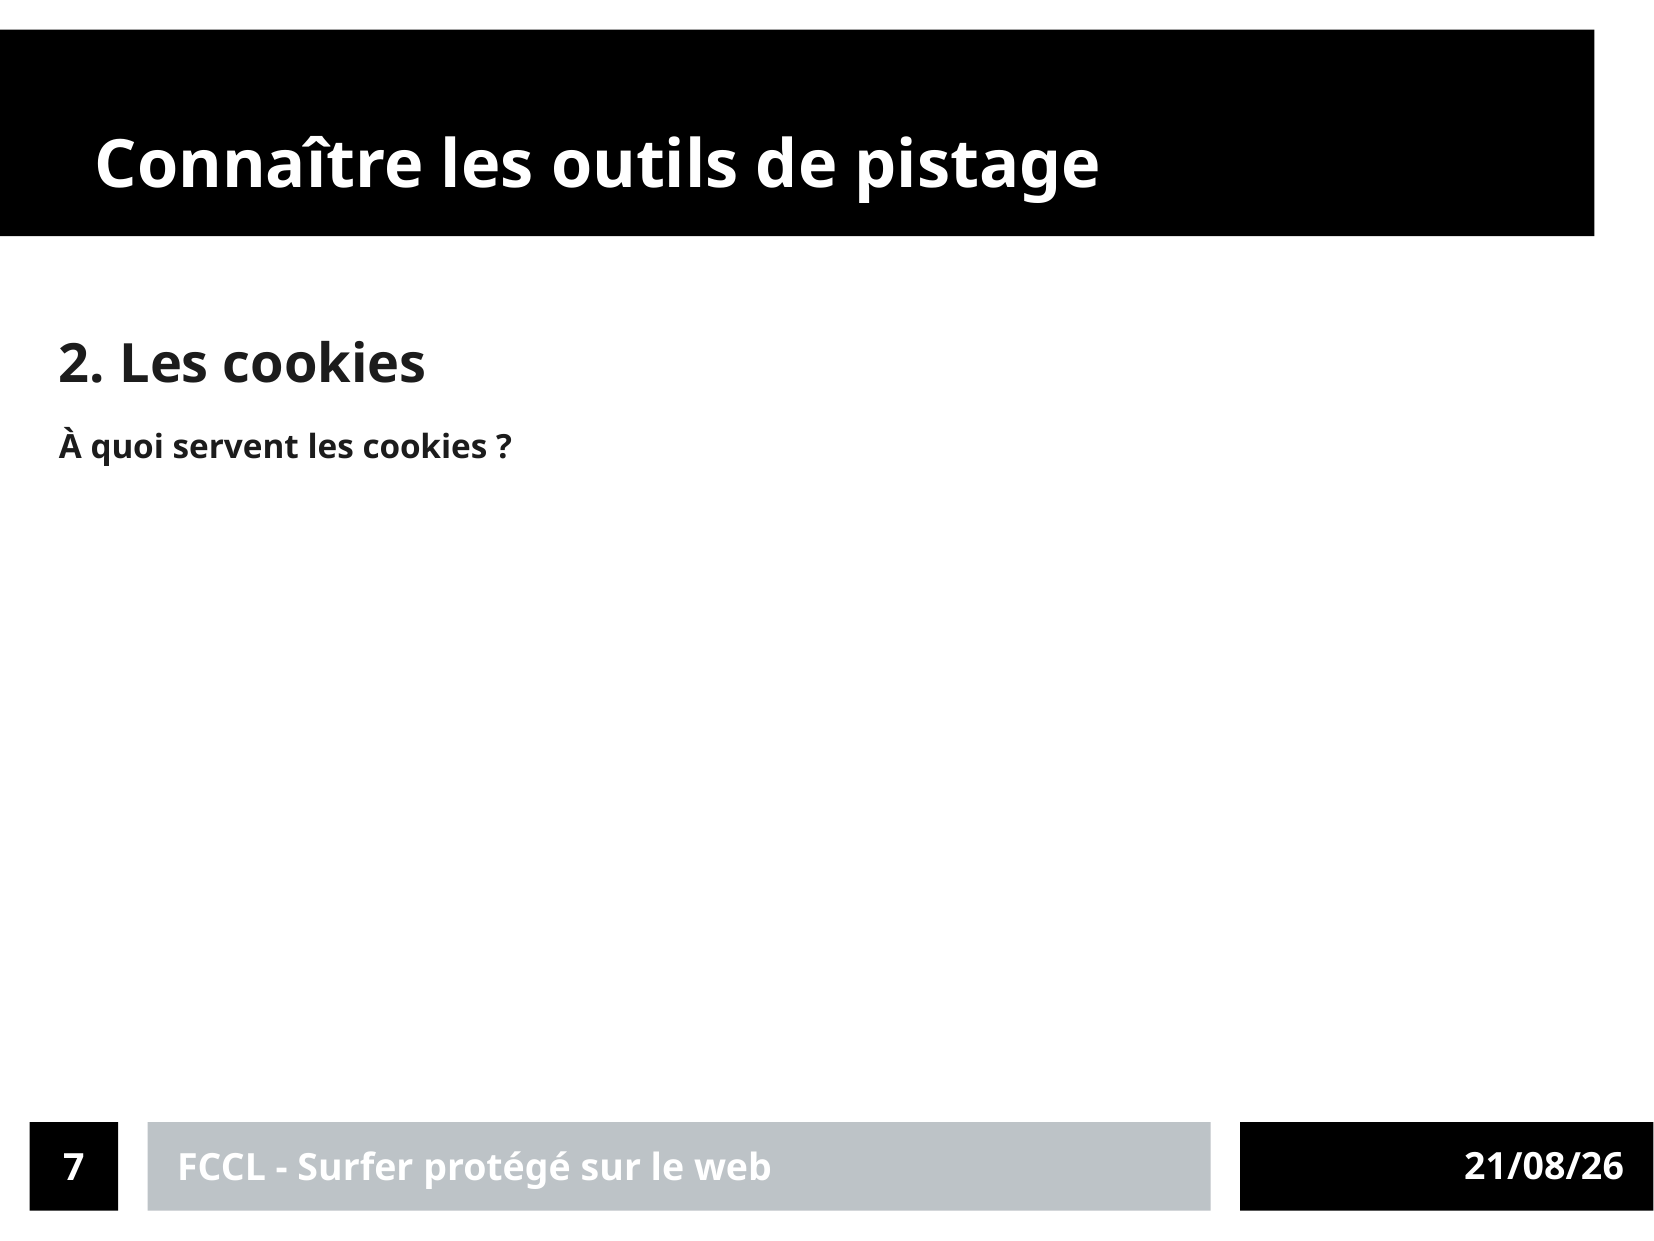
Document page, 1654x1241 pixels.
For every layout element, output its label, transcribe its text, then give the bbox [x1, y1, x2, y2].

list 2. Les cookies À quoi servent les cookies ? [59, 324, 1565, 1093]
title Connaître les outils de pistage [59, 59, 1595, 207]
